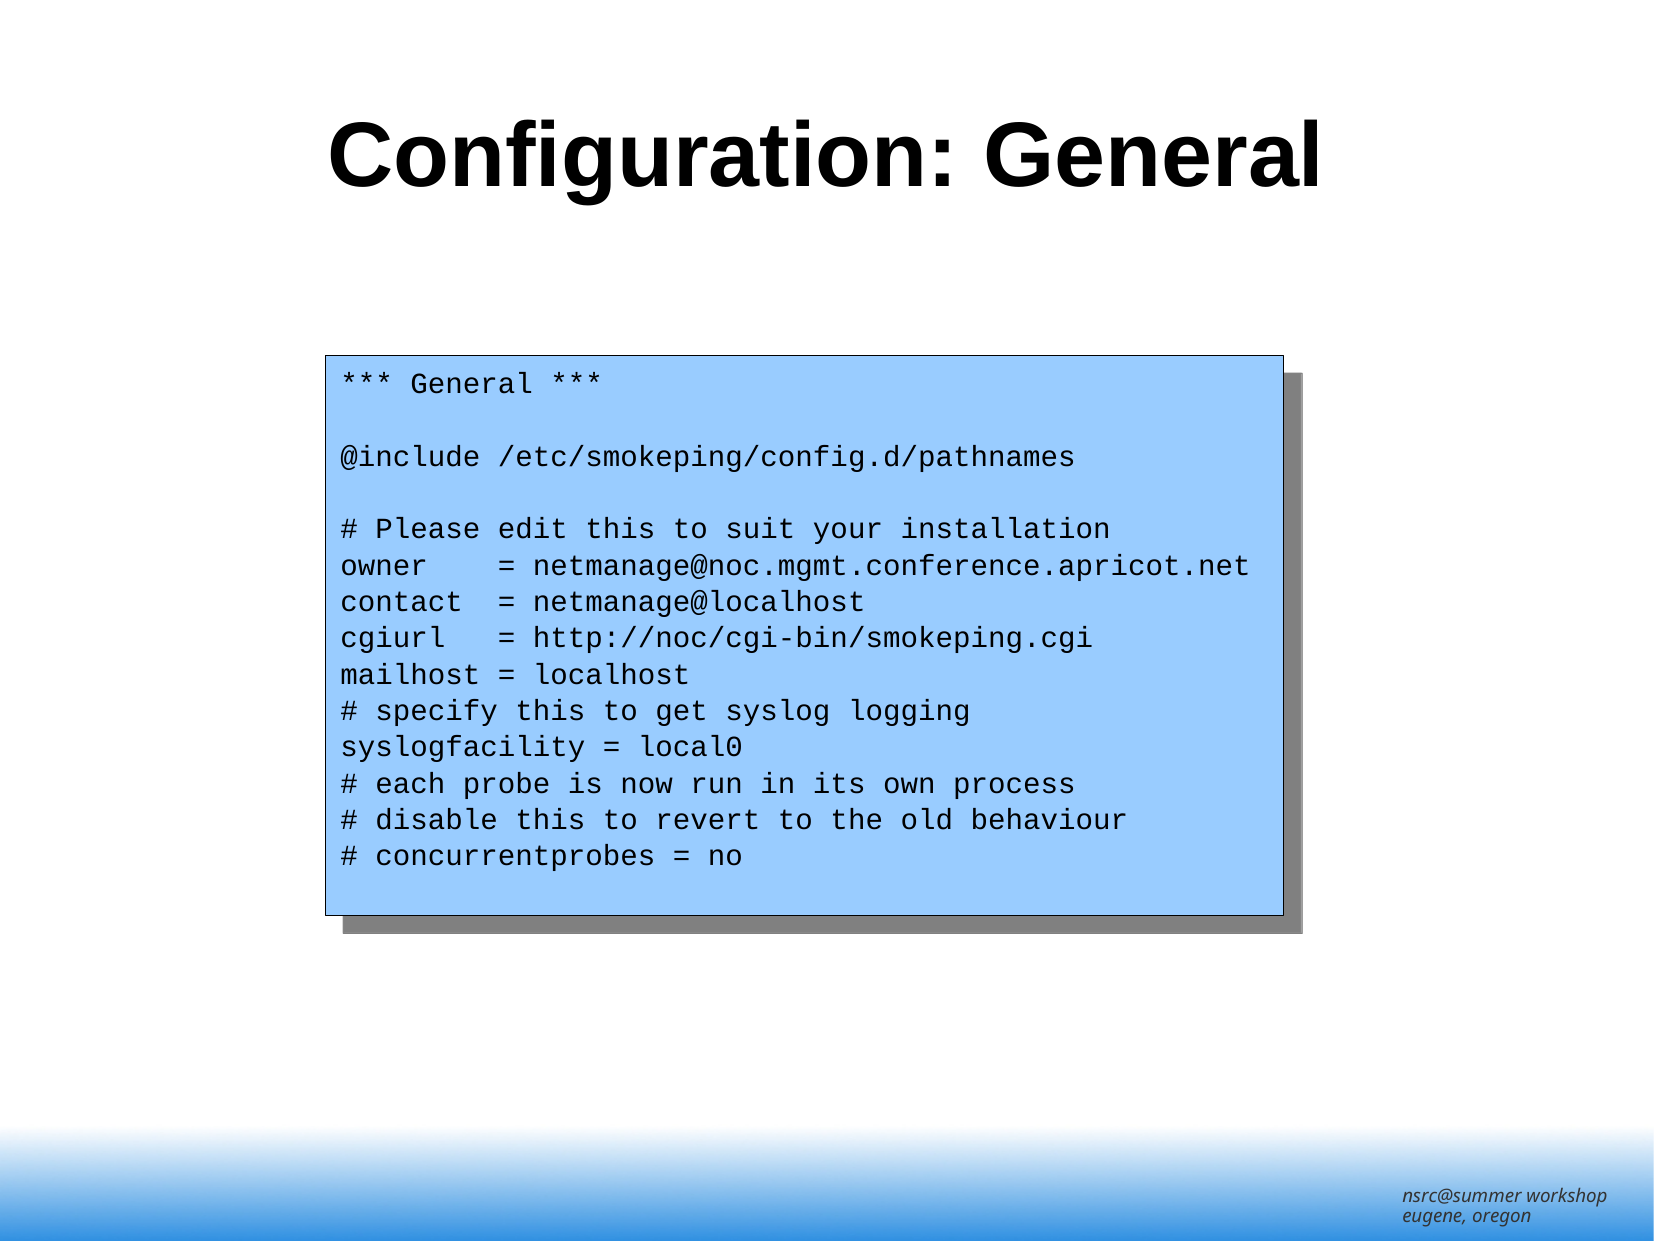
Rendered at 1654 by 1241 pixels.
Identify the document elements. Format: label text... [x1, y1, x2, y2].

picture [0, 1124, 1654, 1241]
title Configuration: General [82, 49, 1571, 257]
text_box *** General *** @include /etc/smokeping/config.d/pathnames # Please edit this to suit your installation owner = netmanage@noc.mgmt.conference.apricot.net contact = netmanage@localhost cgiurl = http://noc/cgi-bin/smokeping.cgi mailhost = localhost # specify this to get syslog logging syslogfacility = local0 # each probe is now run in its own process # disable this to revert to the old behaviour # concurrentprobes = no [325, 355, 1284, 916]
